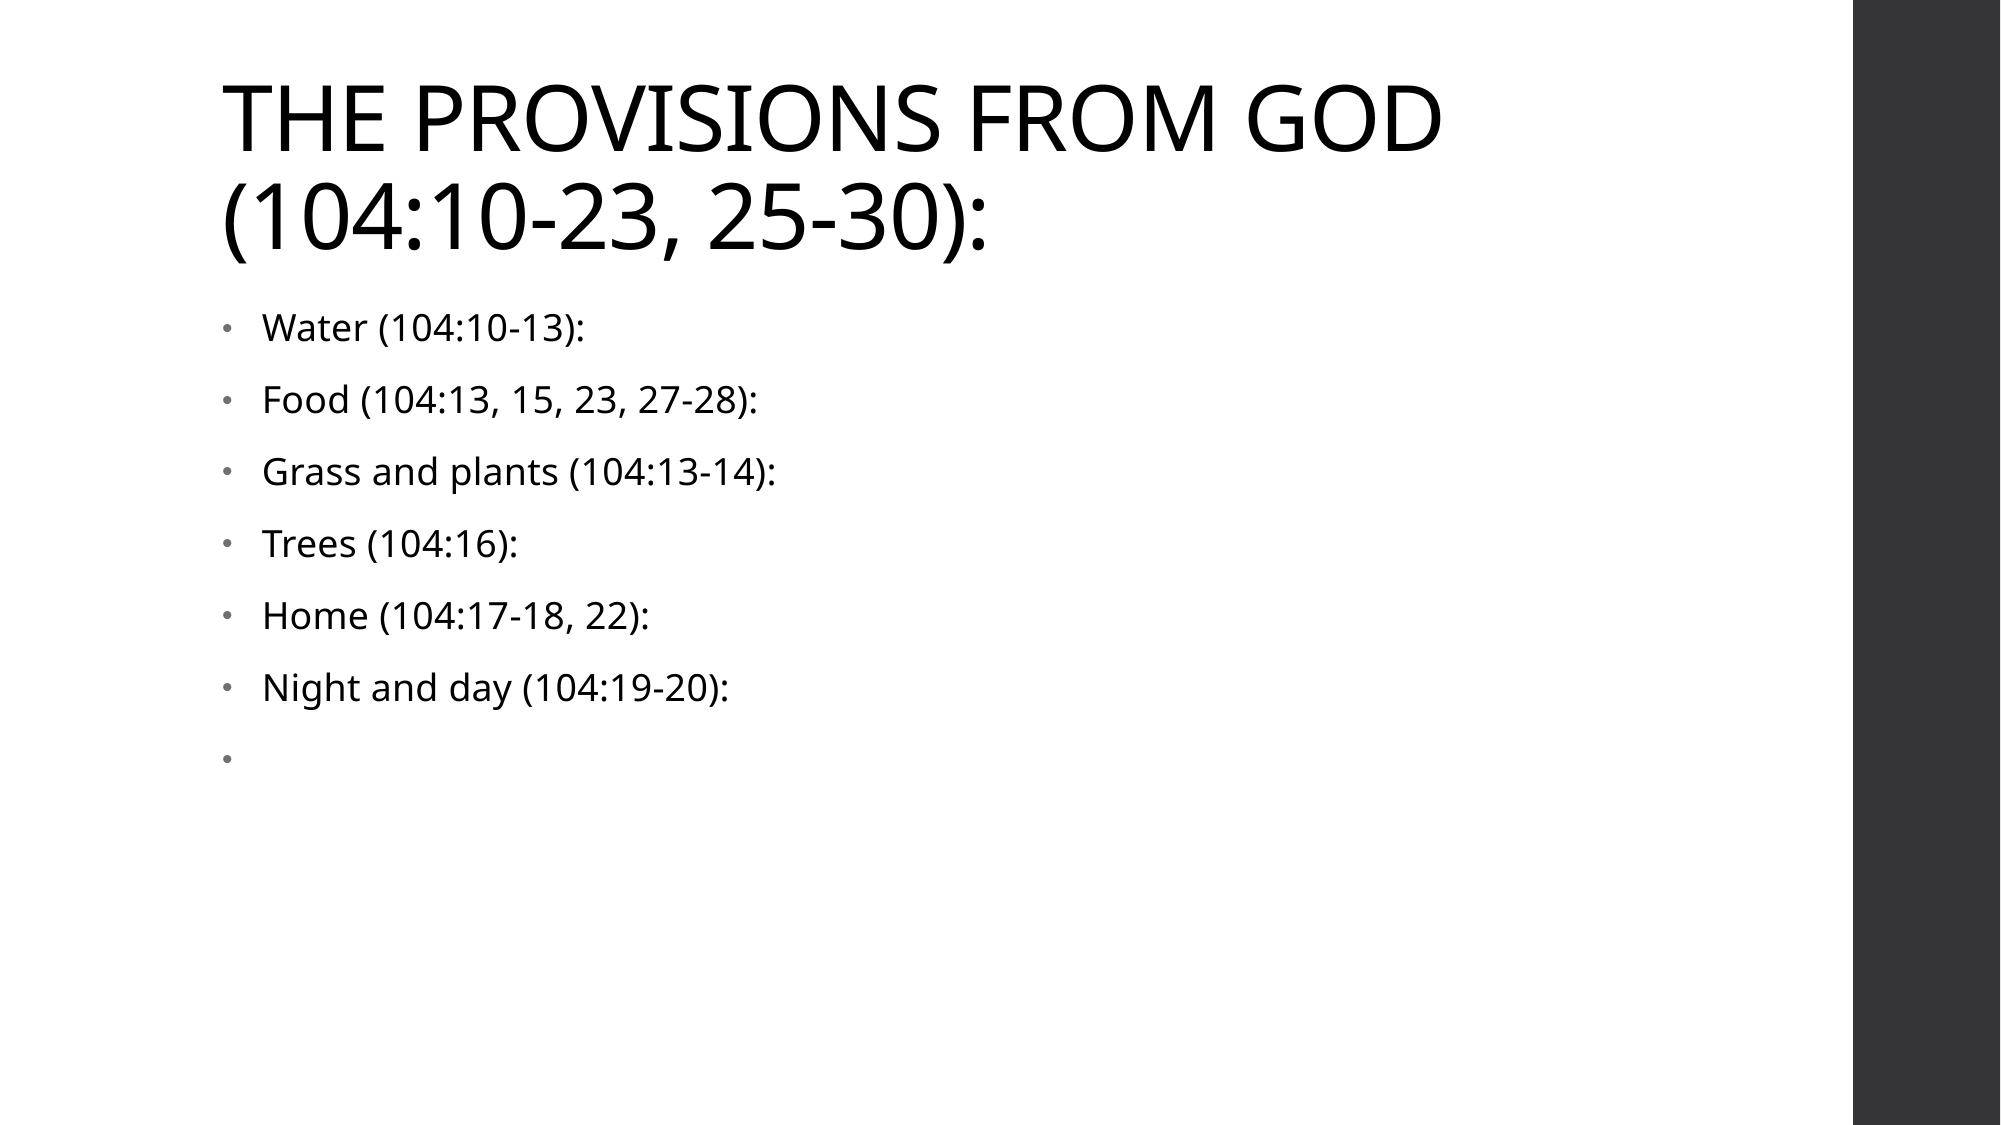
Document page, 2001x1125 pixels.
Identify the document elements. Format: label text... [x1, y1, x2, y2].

list Water (104:10-13): Food (104:13, 15, 23, 27-28): Grass and plants (104:13-14): Trees (104:16): Home (104:17-18, 22): Night and day (104:19-20): [206, 299, 1617, 1014]
title THE PROVISIONS FROM GOD (104:10-23, 25-30): [206, 60, 1797, 278]
